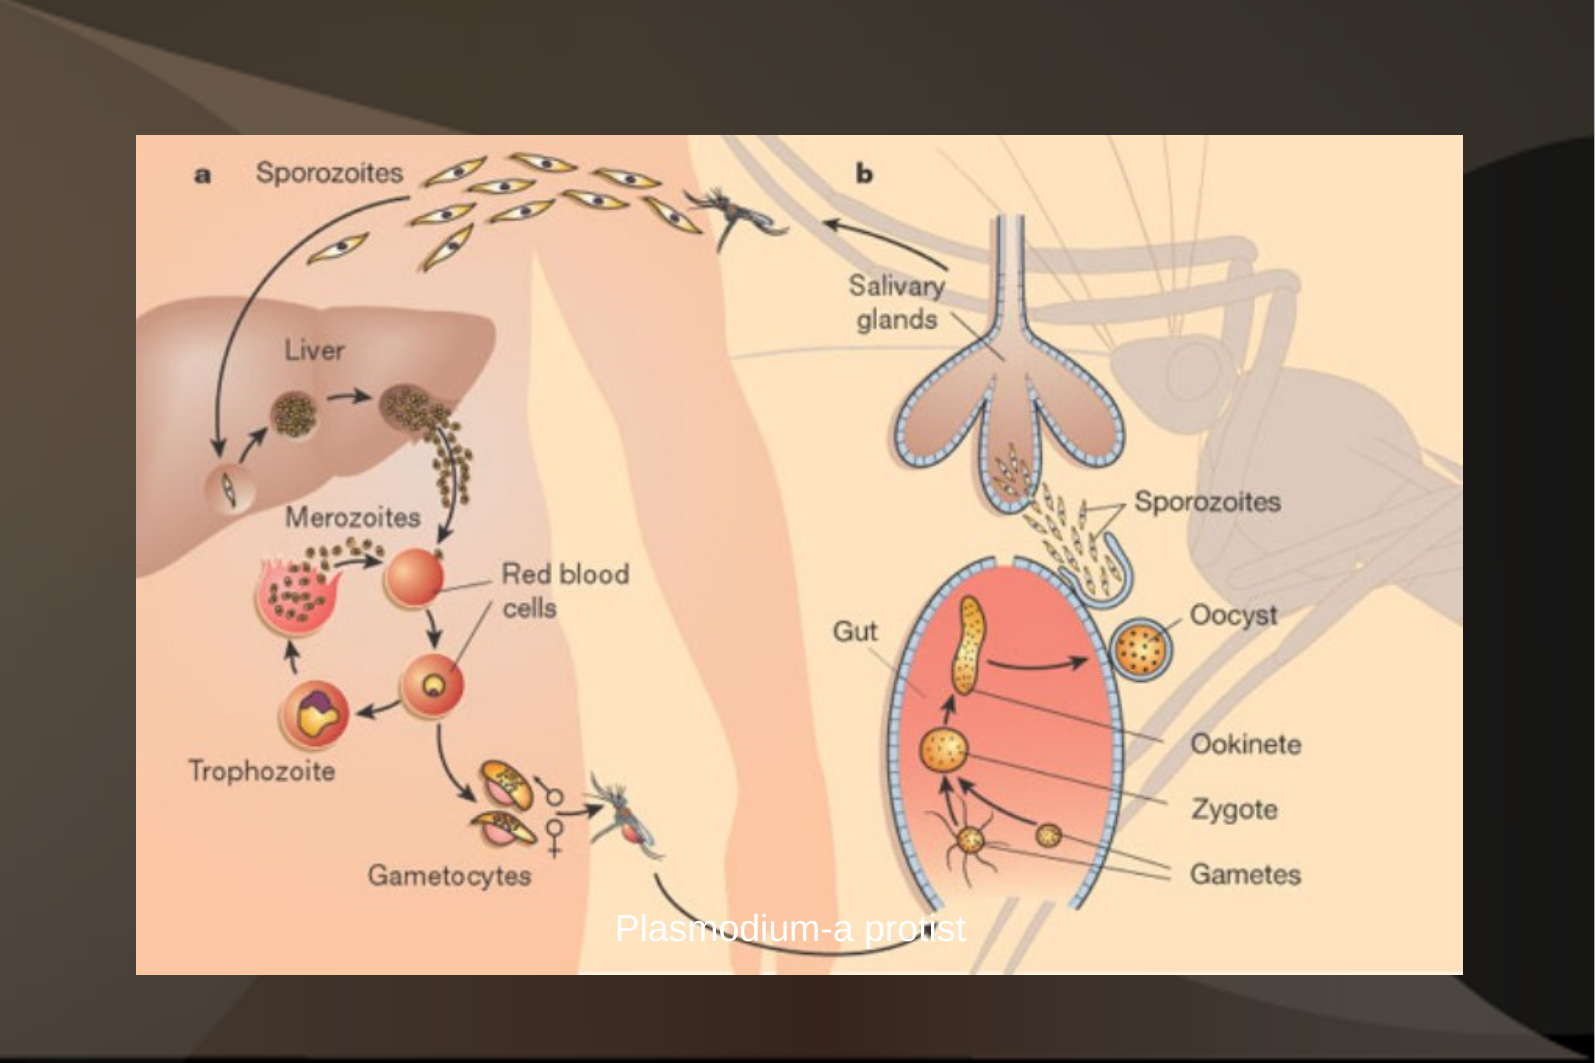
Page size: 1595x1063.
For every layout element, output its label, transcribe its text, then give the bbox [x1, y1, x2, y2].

picture [0, 0, 1595, 1063]
text_box Plasmodium-a protist [600, 900, 982, 957]
